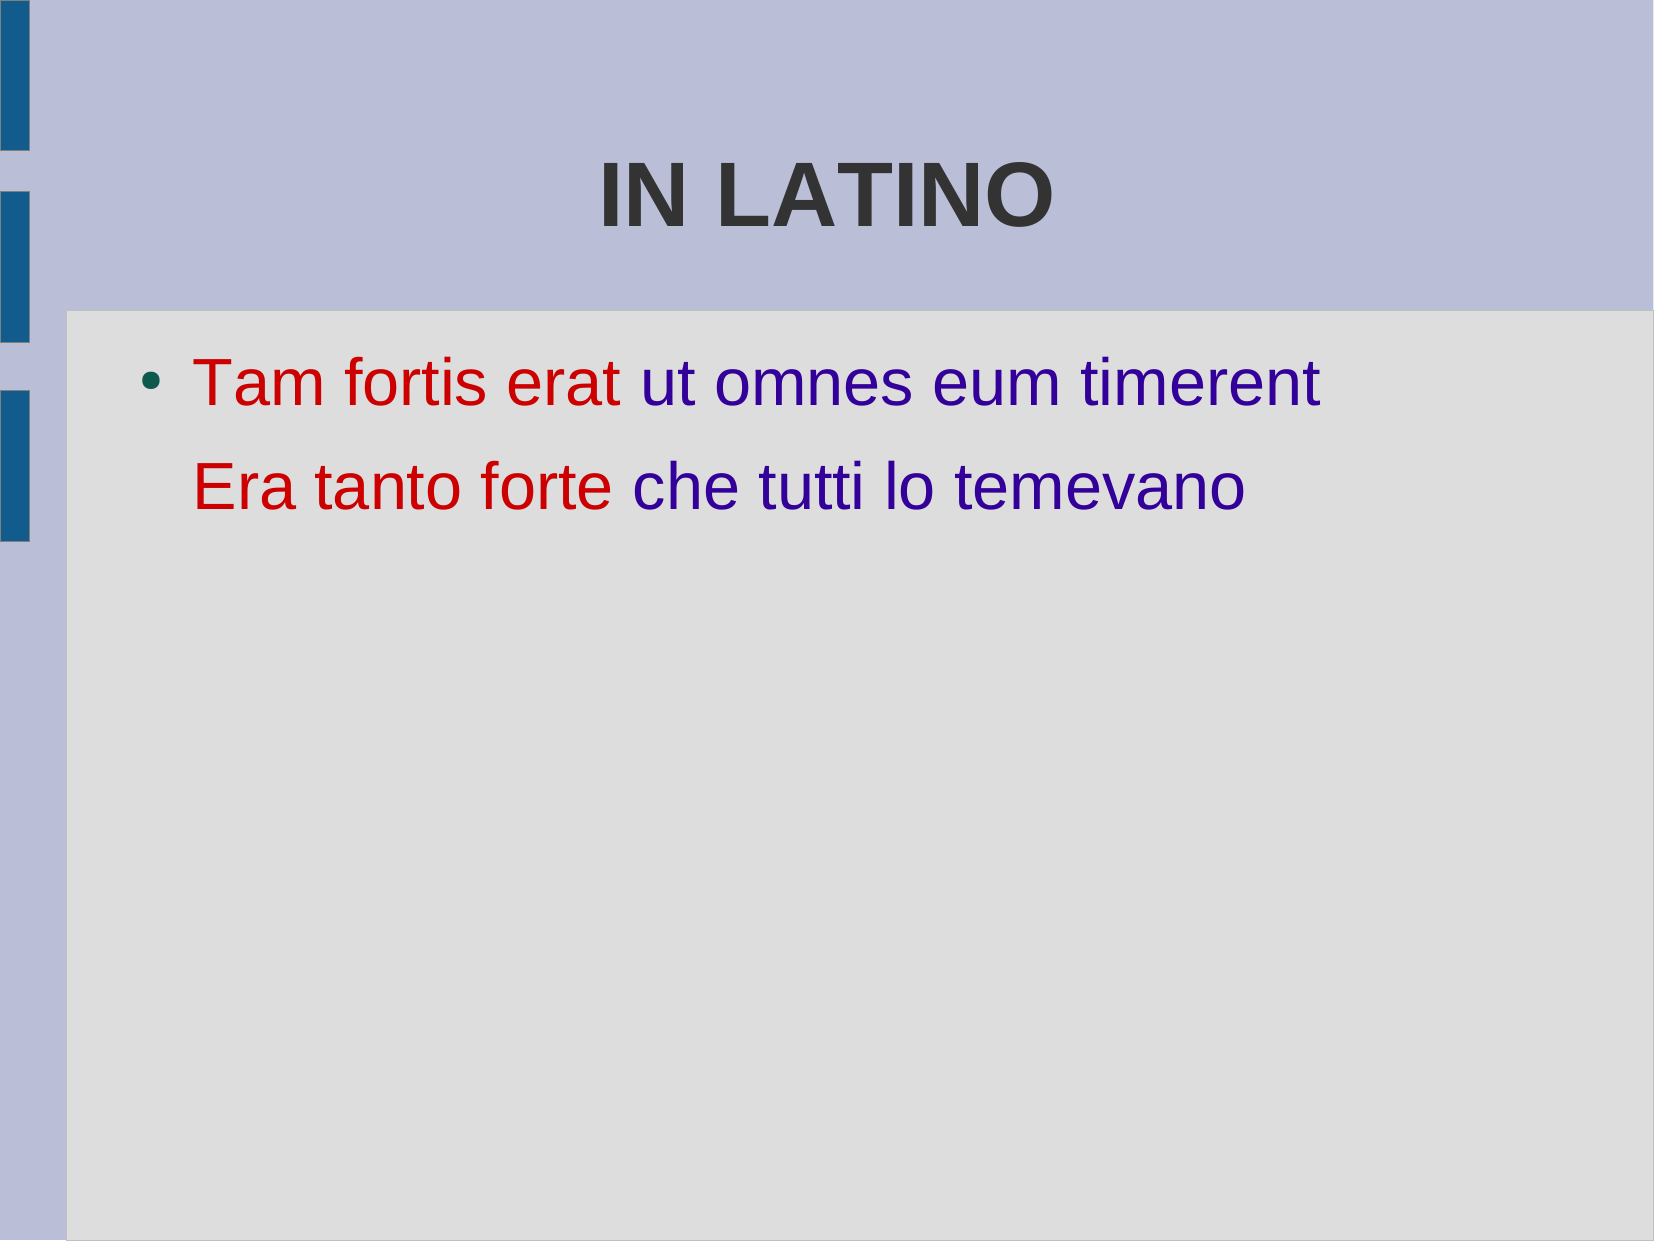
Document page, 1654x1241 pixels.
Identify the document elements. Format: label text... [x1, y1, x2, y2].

title IN LATINO [121, 91, 1534, 299]
list Tam fortis erat ut omnes eum timerent Era tanto forte che tutti lo temevano [121, 344, 1534, 1127]
